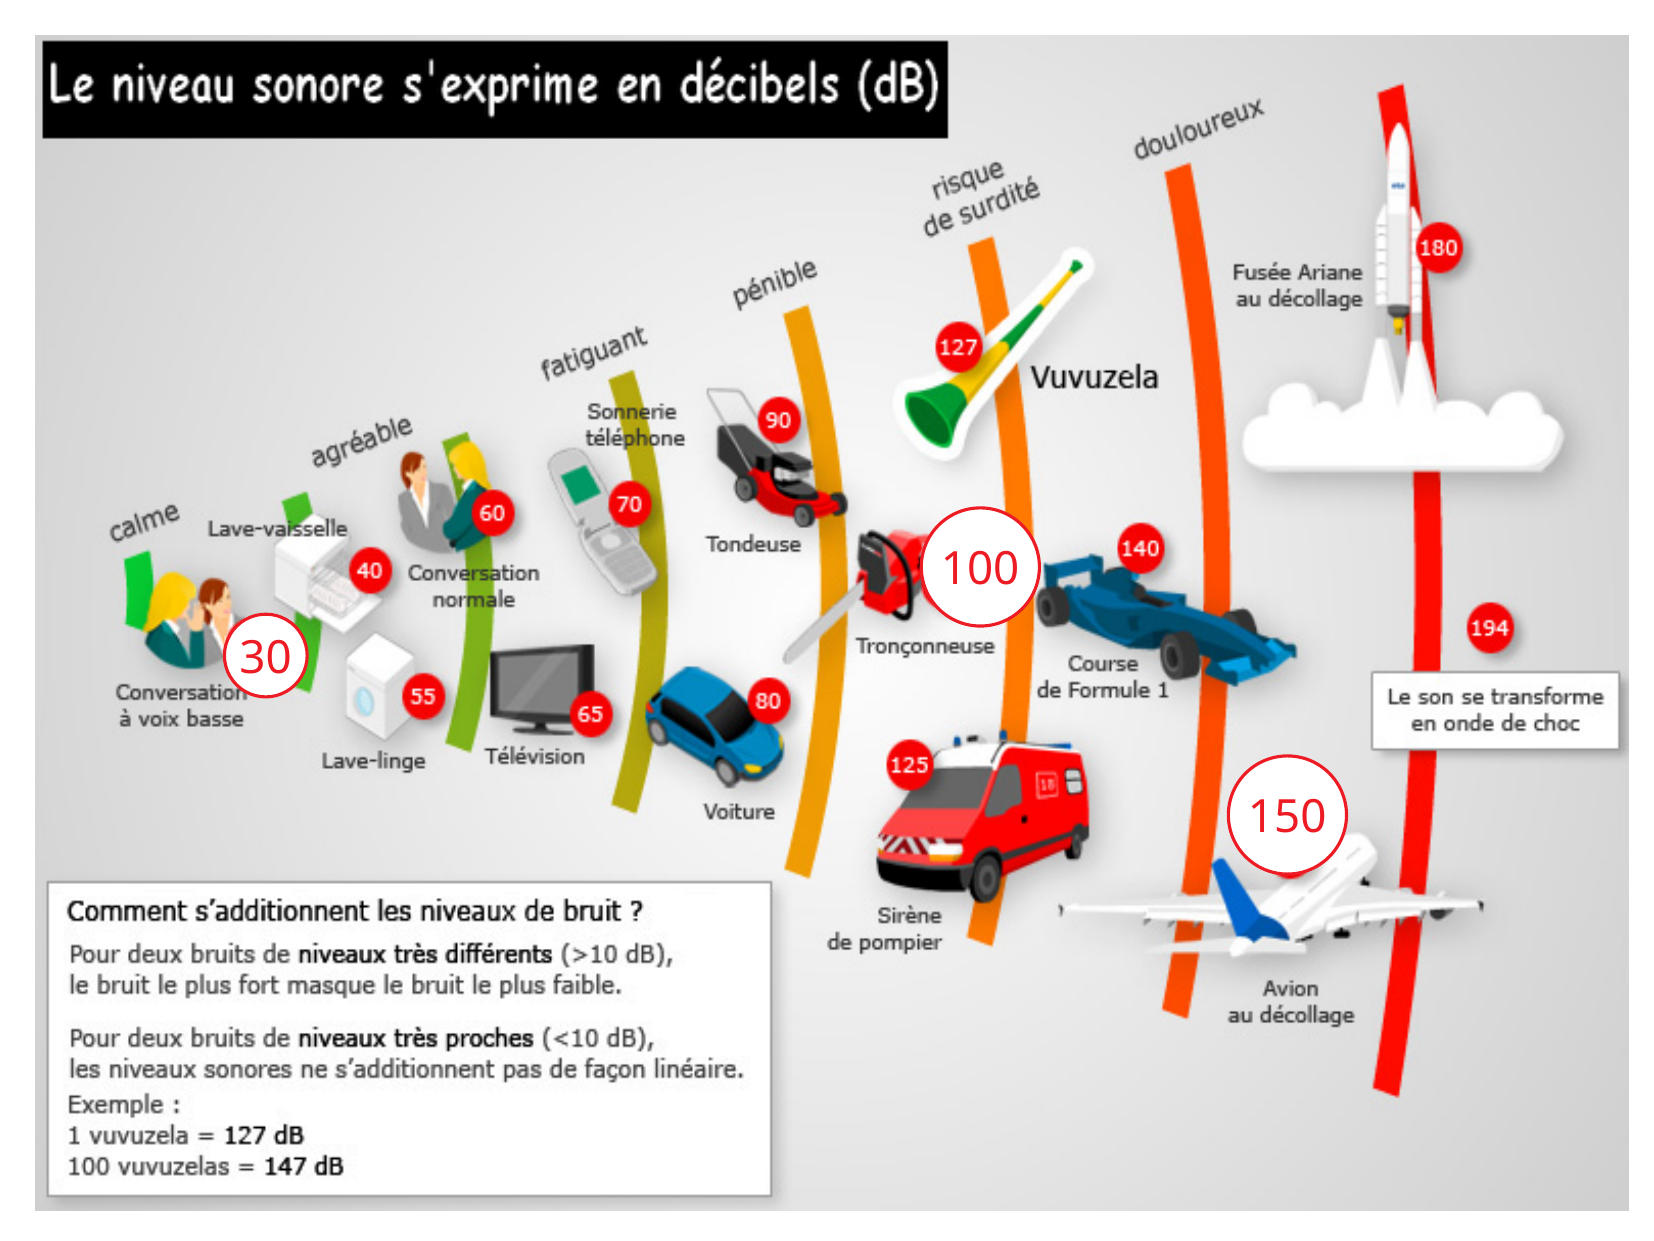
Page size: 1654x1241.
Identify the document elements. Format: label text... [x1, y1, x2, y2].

picture [35, 35, 1629, 1211]
text_box 30 [224, 614, 308, 697]
text_box 150 [1228, 755, 1347, 875]
text_box 100 [921, 507, 1040, 627]
